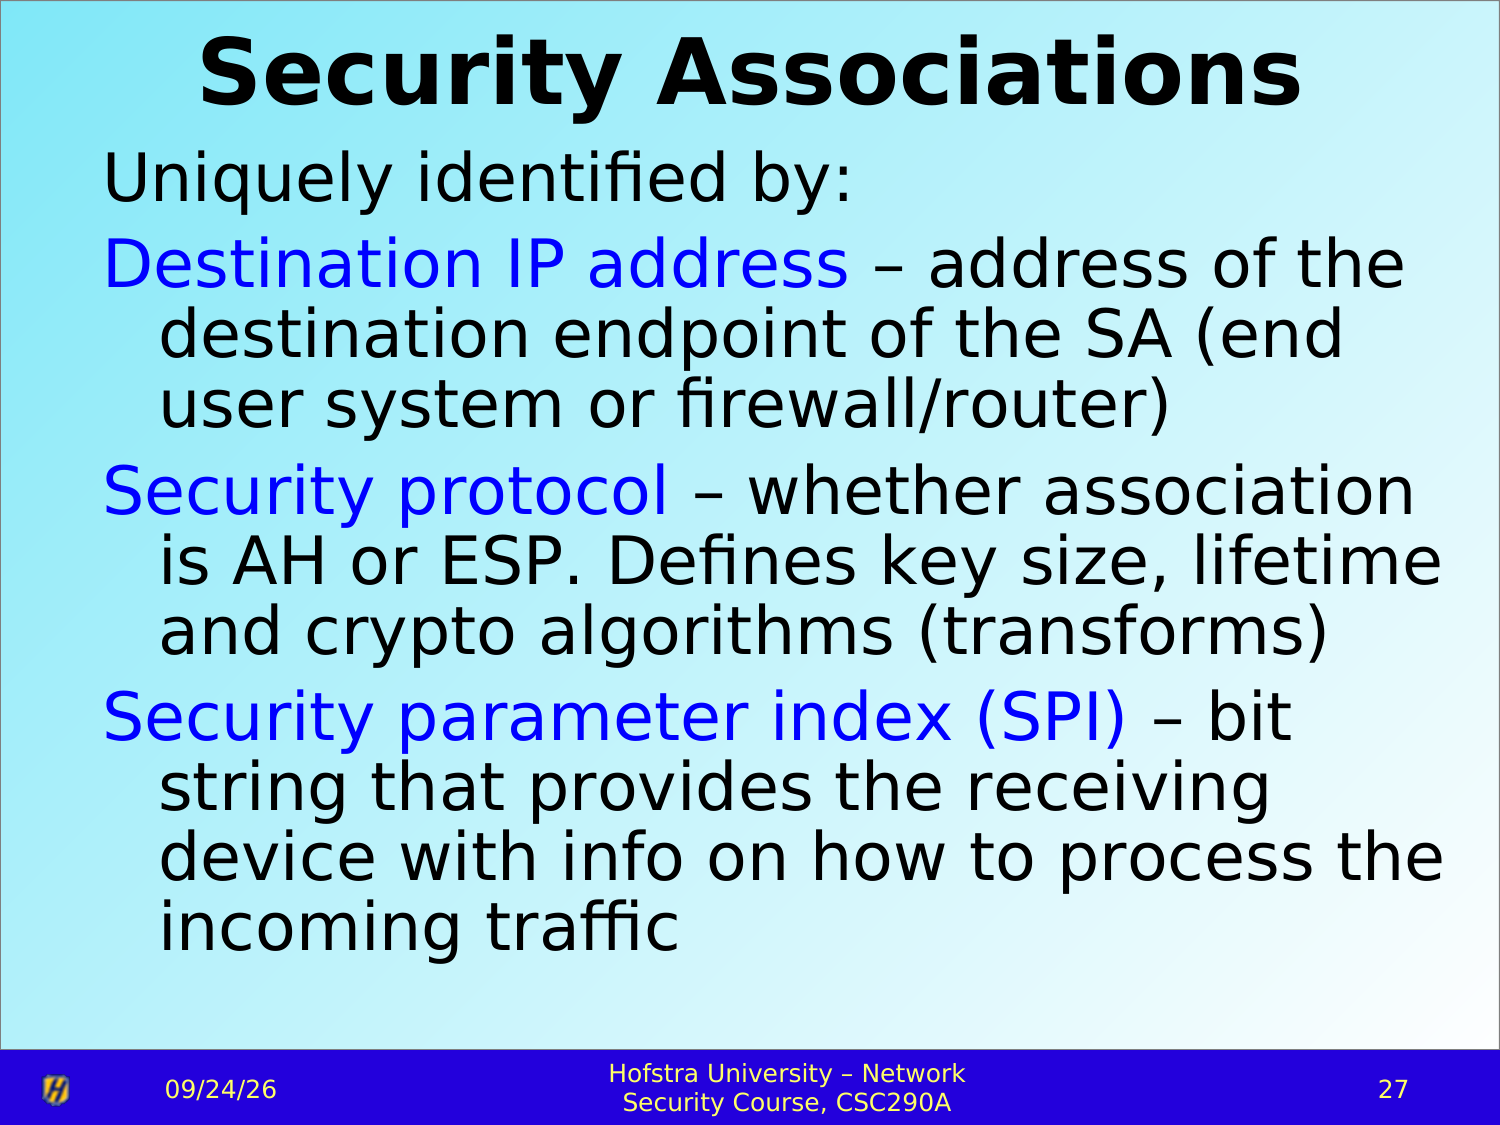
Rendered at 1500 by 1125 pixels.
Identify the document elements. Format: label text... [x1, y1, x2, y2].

picture [37, 1072, 76, 1110]
list Uniquely identified by: Destination IP address – address of the destination endpoint of the SA (end user system or firewall/router) Security protocol – whether association is AH or ESP. Defines key size, lifetime and crypto algorithms (transforms) Security parameter index (SPI) – bit string that provides the receiving device with info on how to process the incoming traffic [87, 137, 1469, 1051]
title Security Associations [112, 8, 1391, 135]
